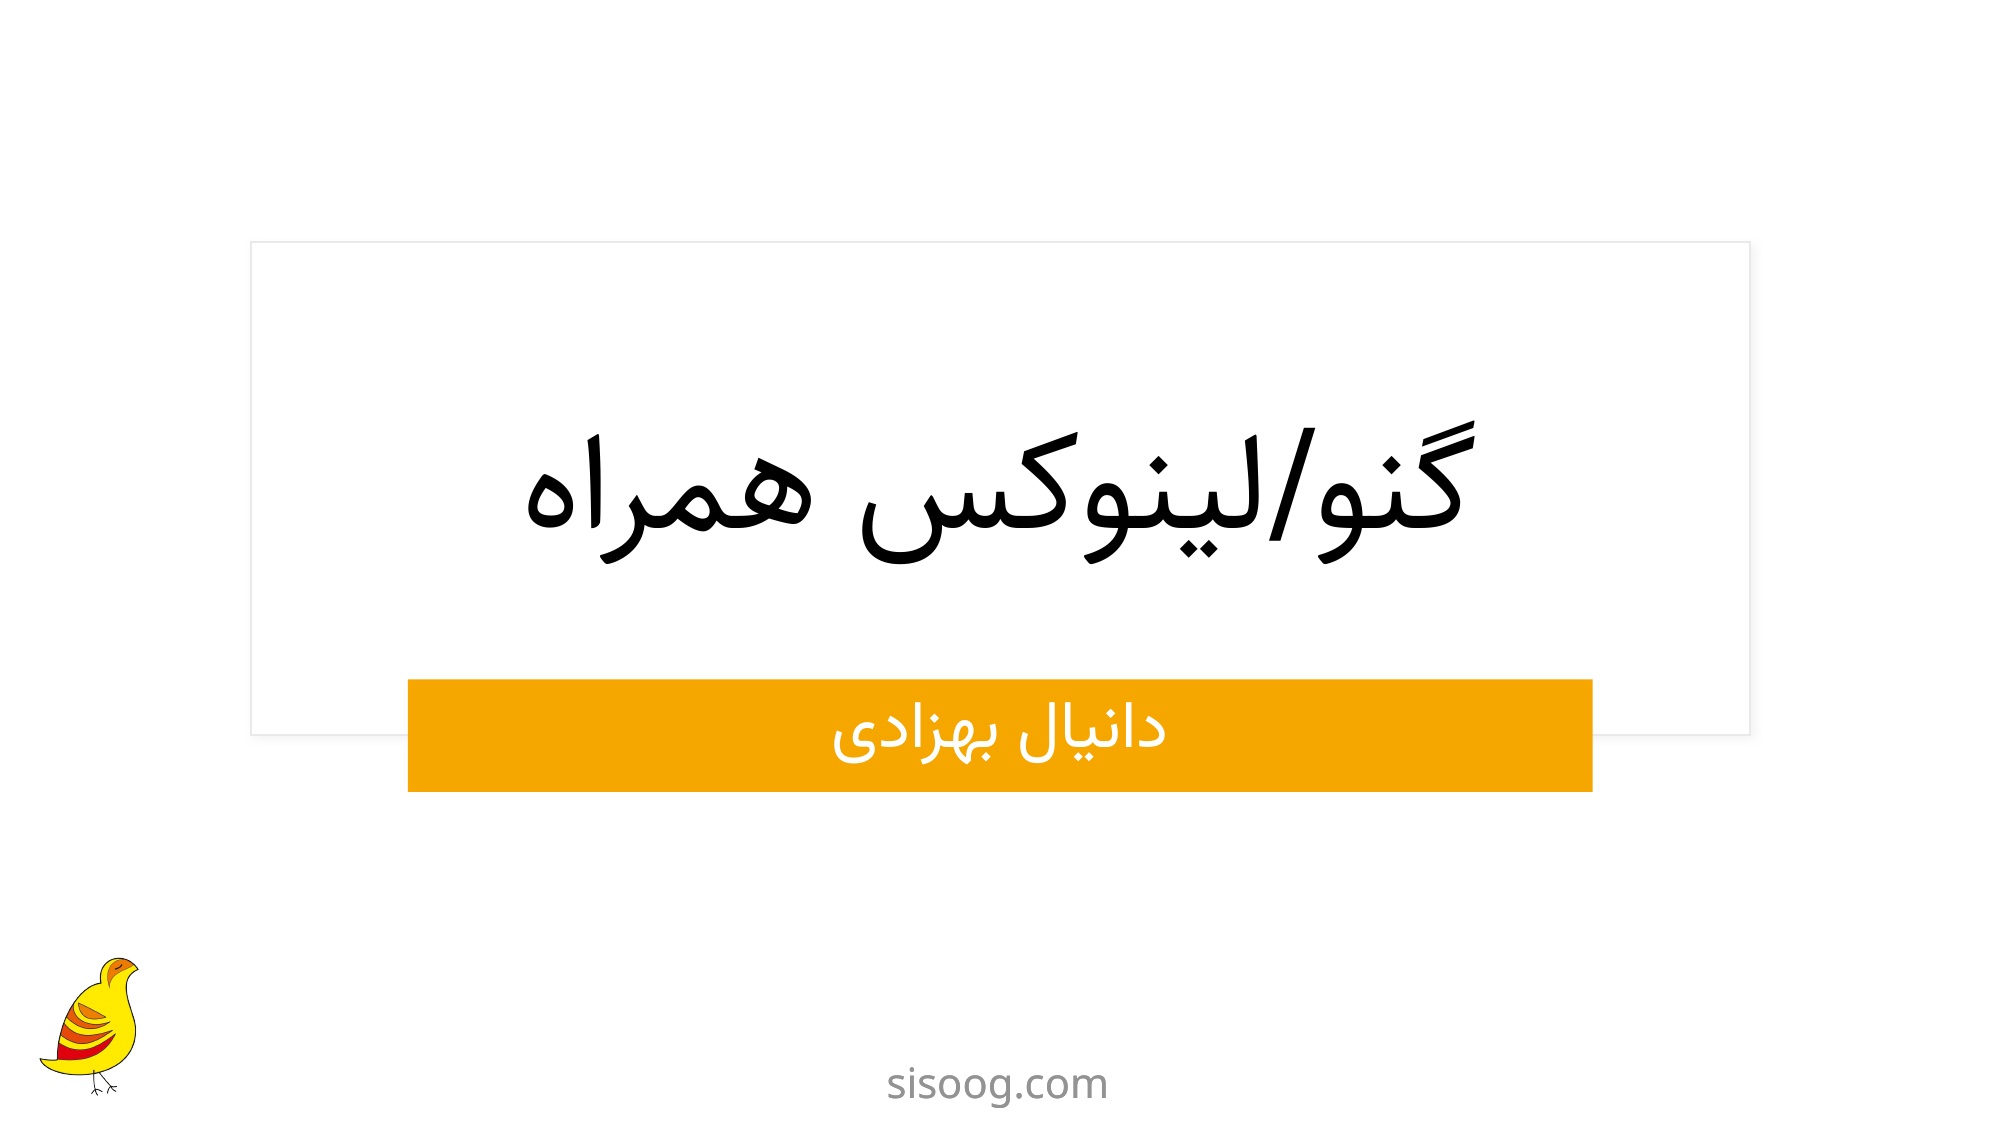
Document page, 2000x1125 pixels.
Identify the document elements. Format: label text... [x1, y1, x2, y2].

list دانیال بهزادی [407, 679, 1593, 792]
title گنو/لینوکس همراه [250, 241, 1751, 735]
picture [17, 945, 183, 1111]
